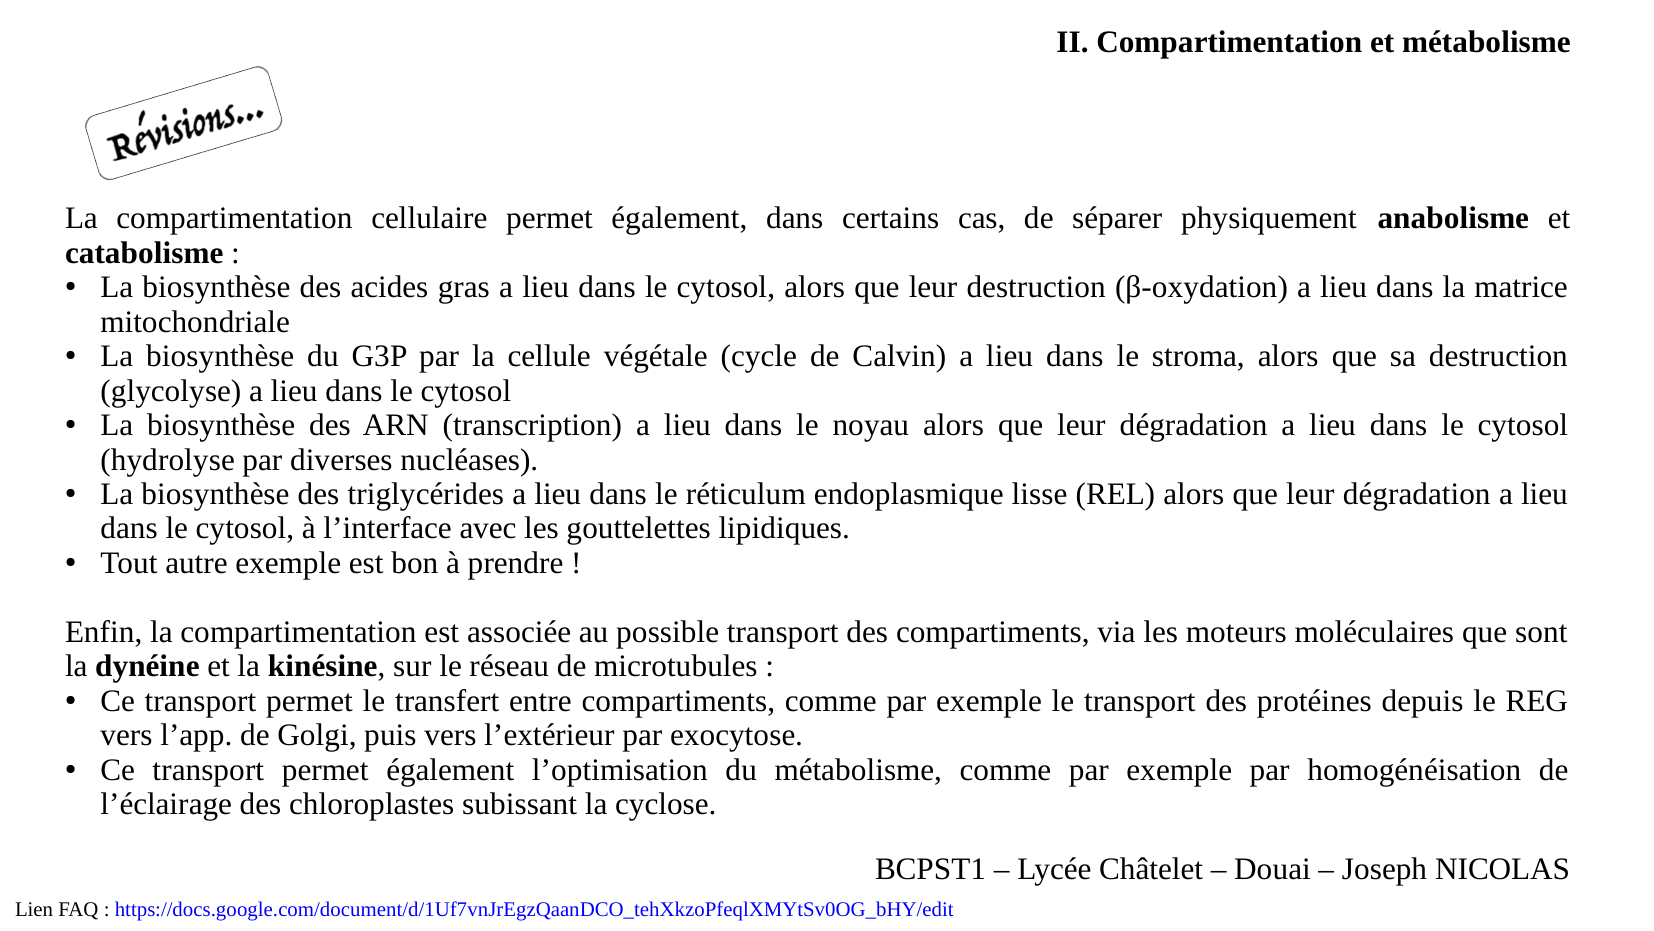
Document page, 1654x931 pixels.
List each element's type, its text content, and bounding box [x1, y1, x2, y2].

text_box II. Compartimentation et métabolisme [201, 5, 1572, 78]
text_box BCPST1 – Lycée Châtelet – Douai – Joseph NICOLAS [637, 851, 1571, 905]
picture [82, 63, 285, 183]
text_box Lien FAQ : https://docs.google.com/document/d/1Uf7vnJrEgzQaanDCO_tehXkzoPfeqlXMYtSv0OG_bHY/edit [0, 897, 993, 931]
text_box La compartimentation cellulaire permet également, dans certains cas, de séparer physiquement anabolisme et catabolisme : La biosynthèse des acides gras a lieu dans le cytosol, alors que leur destruction (β-oxydation) a lieu dans la matrice mitochondriale La biosynthèse du G3P par la cellule végétale (cycle de Calvin) a lieu dans le stroma, alors que sa destruction (glycolyse) a lieu dans le cytosol La biosynthèse des ARN (transcription) a lieu dans le noyau alors que leur dégradation a lieu dans le cytosol (hydrolyse par diverses nucléases). La biosynthèse des triglycérides a lieu dans le réticulum endoplasmique lisse (REL) alors que leur dégradation a lieu dans le cytosol, à l’interface avec les gouttelettes lipidiques. Tout autre exemple est bon à prendre ! Enfin, la compartimentation est associée au possible transport des compartiments, via les moteurs moléculaires que sont la dynéine et la kinésine, sur le réseau de microtubules : Ce transport permet le transfert entre compartiments, comme par exemple le transport des protéines depuis le REG vers l’app. de Golgi, puis vers l’extérieur par exocytose. Ce transport permet également l’optimisation du métabolisme, comme par exemple par homogénéisation de l’éclairage des chloroplastes subissant la cyclose. [64, 200, 1571, 851]
